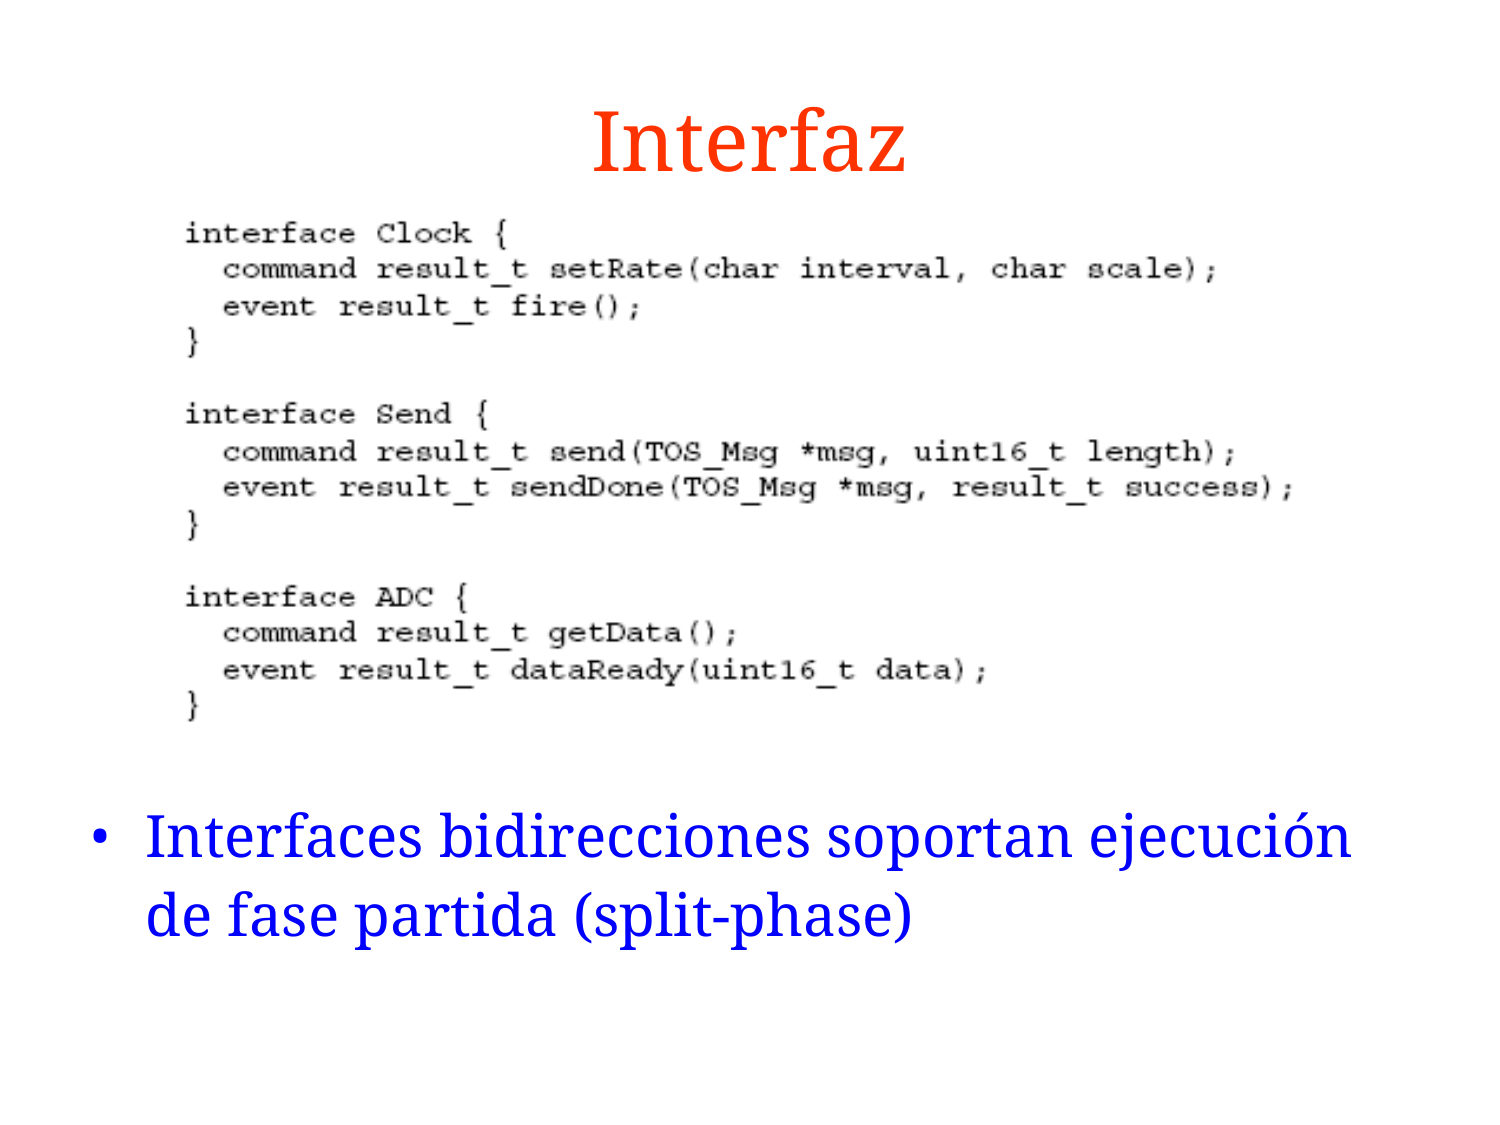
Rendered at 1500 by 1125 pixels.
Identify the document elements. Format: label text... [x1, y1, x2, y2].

picture [112, 188, 1338, 788]
list Interfaces bidirecciones soportan ejecución de fase partida (split-phase) [75, 787, 1426, 1125]
title Interfaz [75, 45, 1426, 233]
